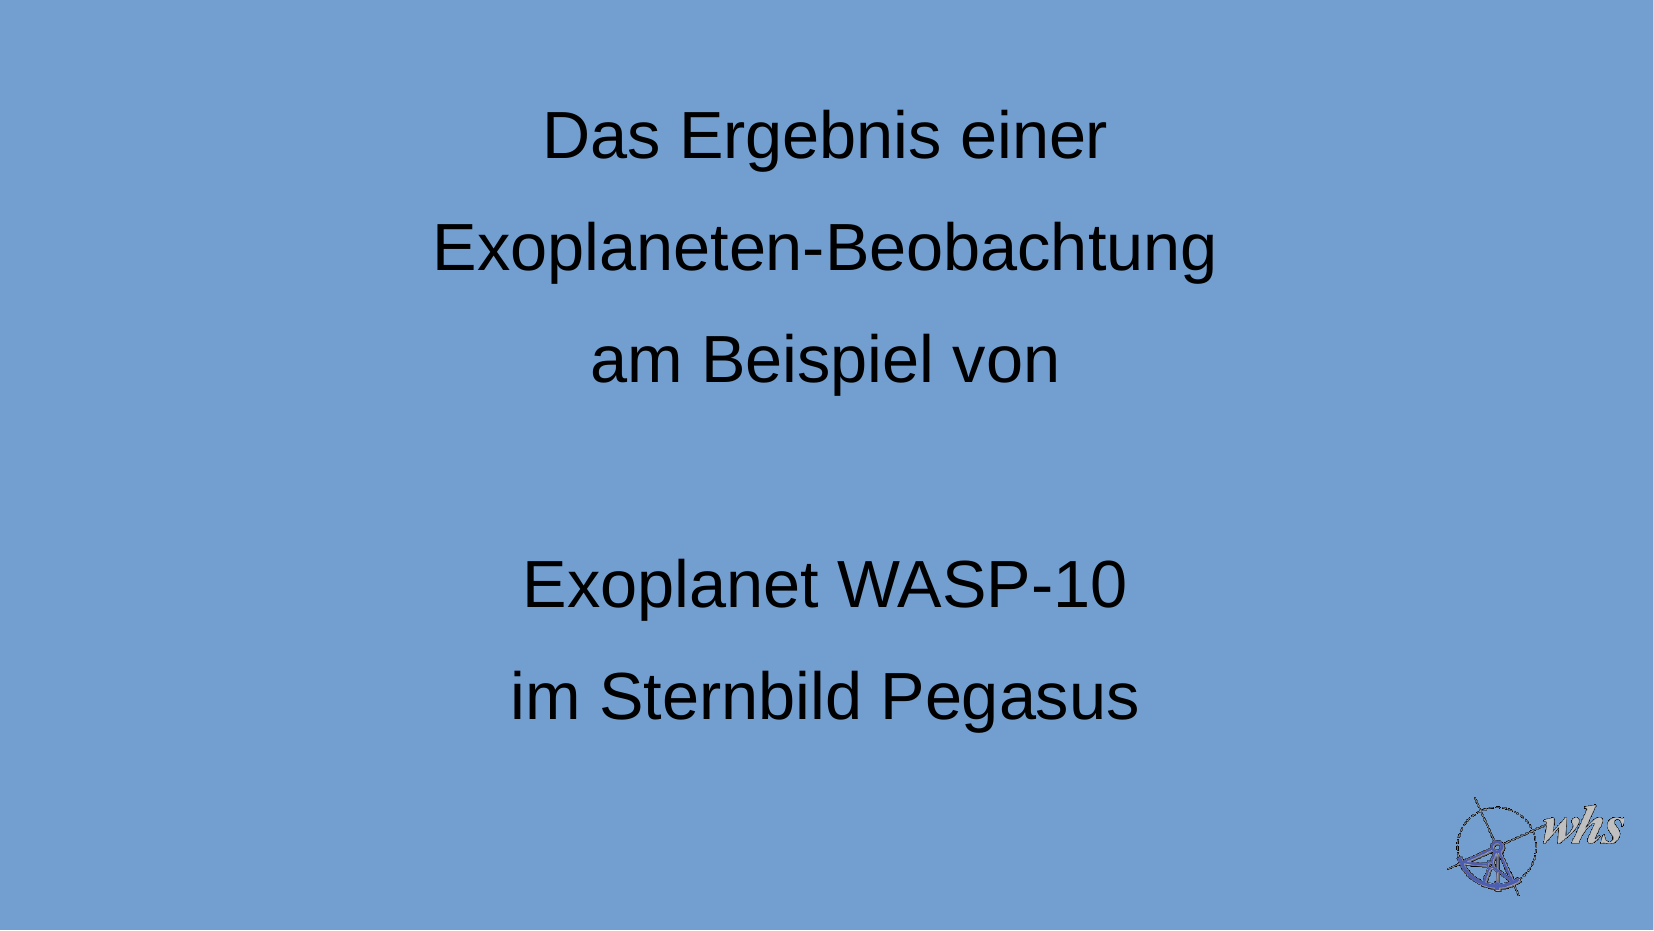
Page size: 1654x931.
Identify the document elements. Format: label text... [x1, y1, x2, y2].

text_box Das Ergebnis einer Exoplaneten-Beobachtung am Beispiel von Exoplanet WASP-10 im Sternbild Pegasus [29, 11, 1622, 768]
picture [1447, 797, 1625, 896]
